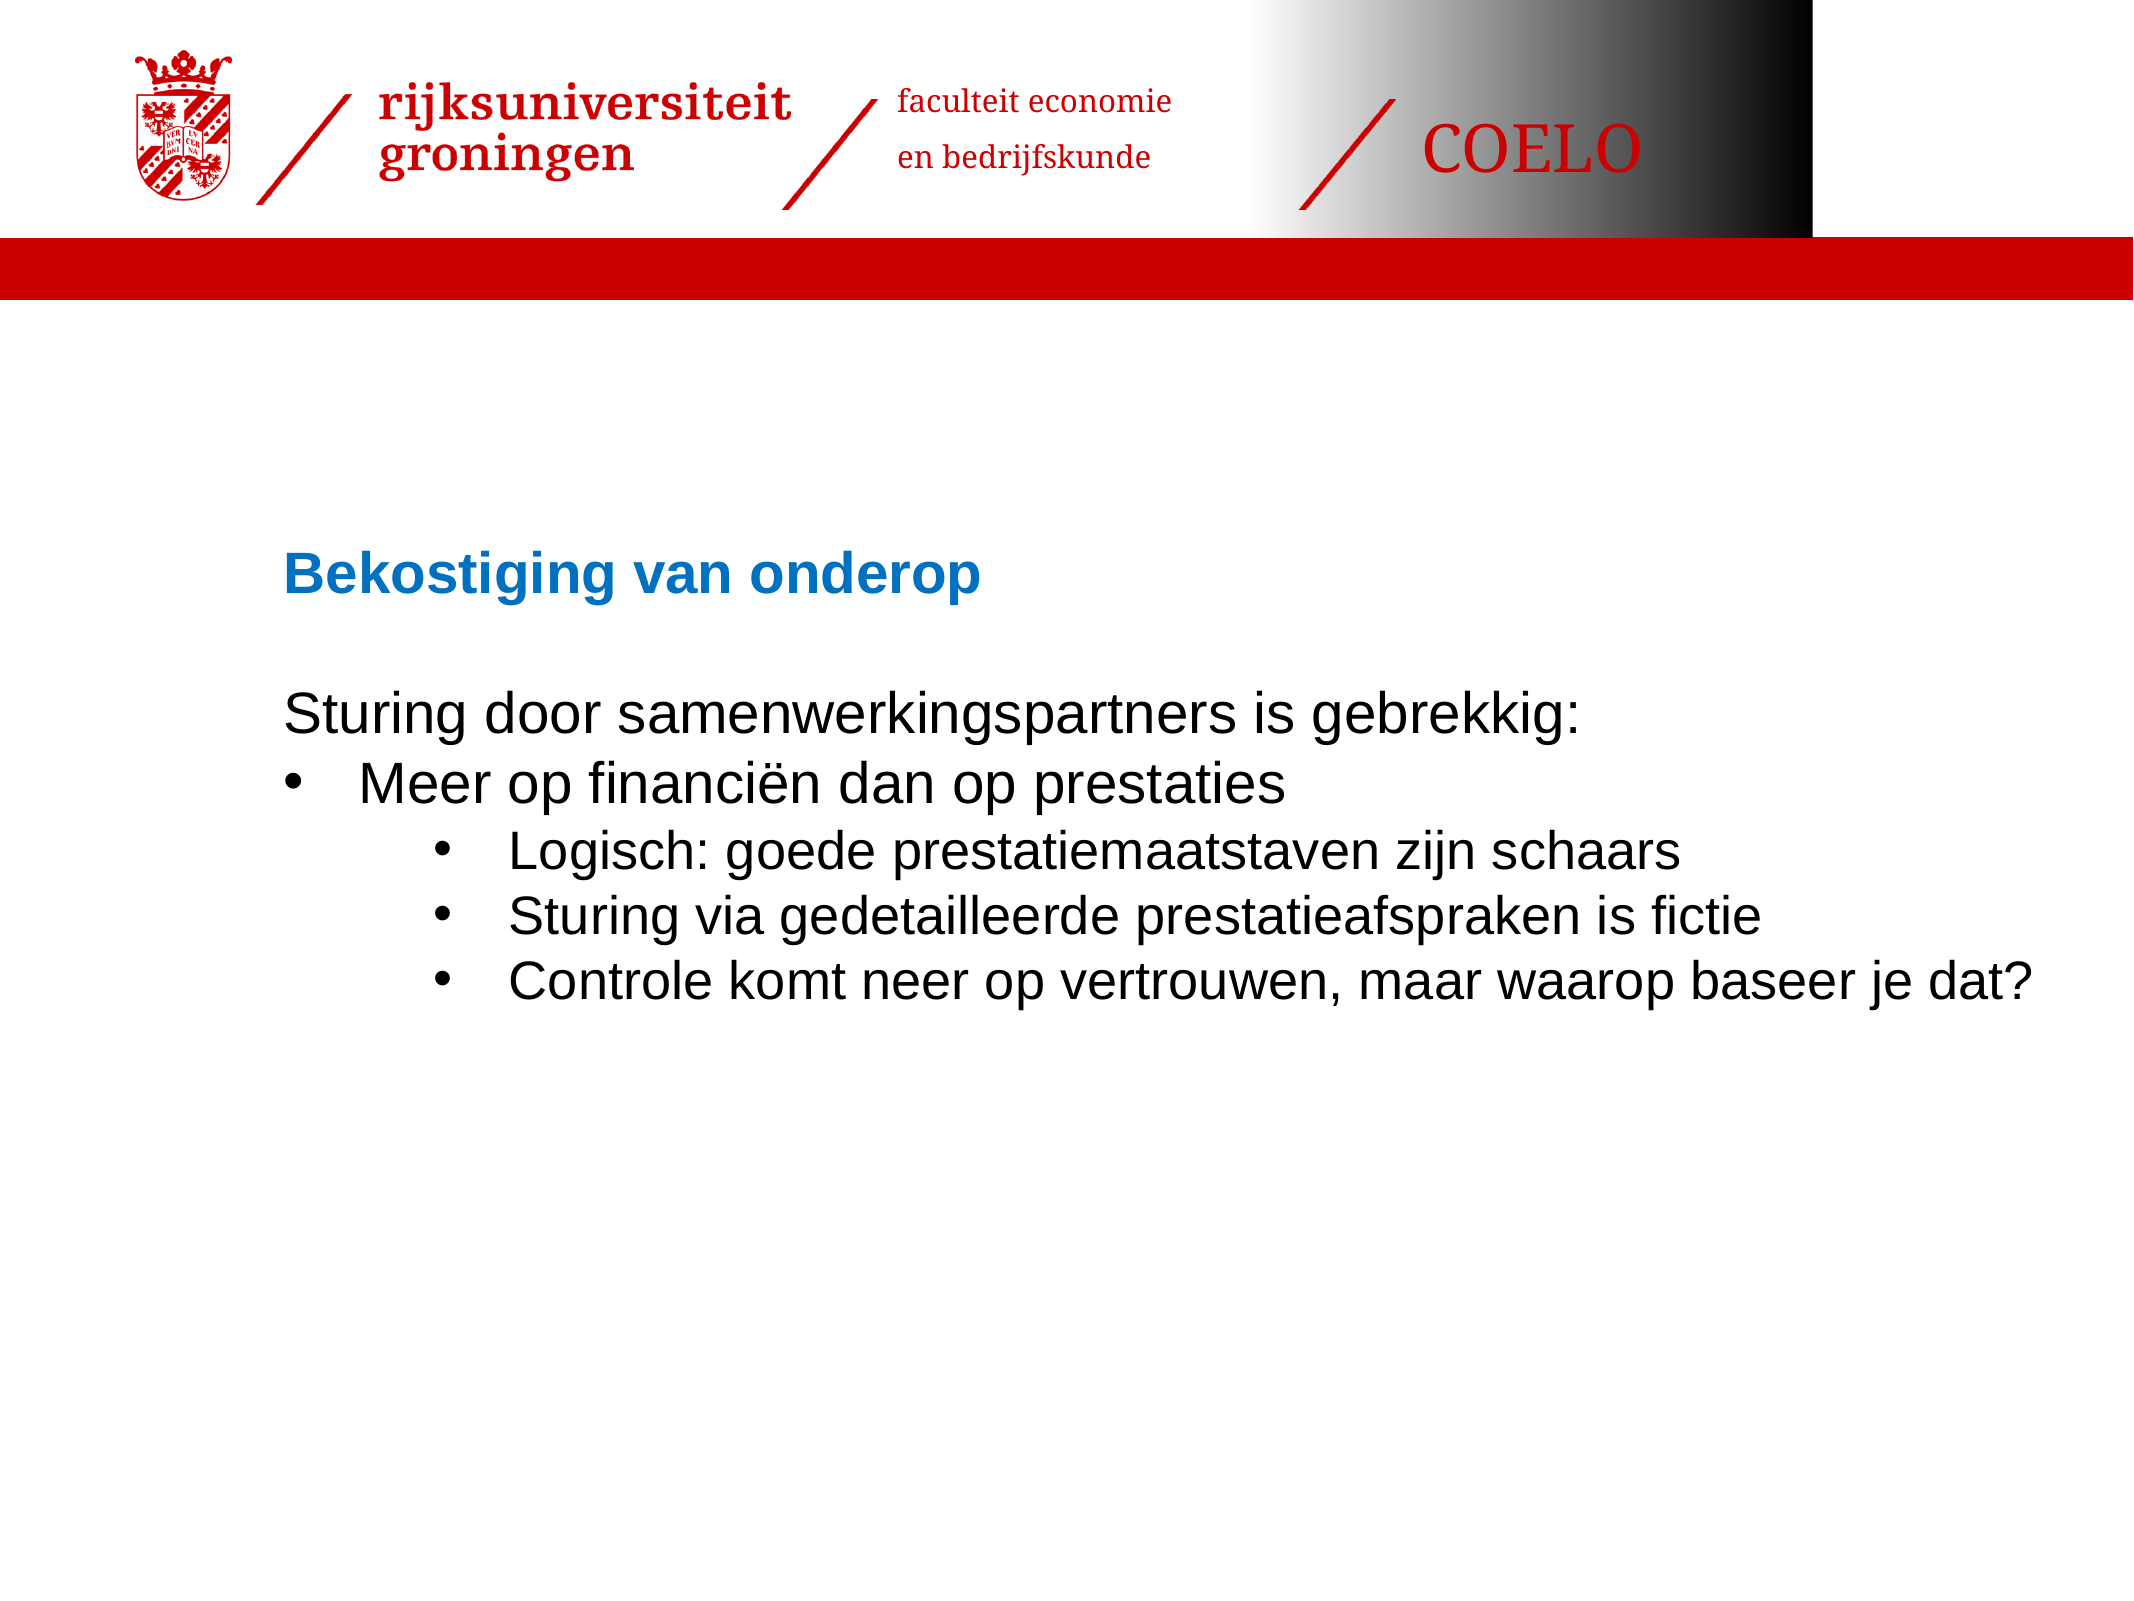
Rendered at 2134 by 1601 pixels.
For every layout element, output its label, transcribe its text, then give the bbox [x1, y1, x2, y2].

text_box Bekostiging van onderop Sturing door samenwerkingspartners is gebrekkig: Meer op financiën dan op prestaties Logisch: goede prestatiemaatstaven zijn schaars Sturing via gedetailleerde prestatieafspraken is fictie Controle komt neer op vertrouwen, maar waarop baseer je dat? [268, 528, 2134, 1165]
picture [1298, 99, 1396, 210]
picture [135, 50, 878, 210]
